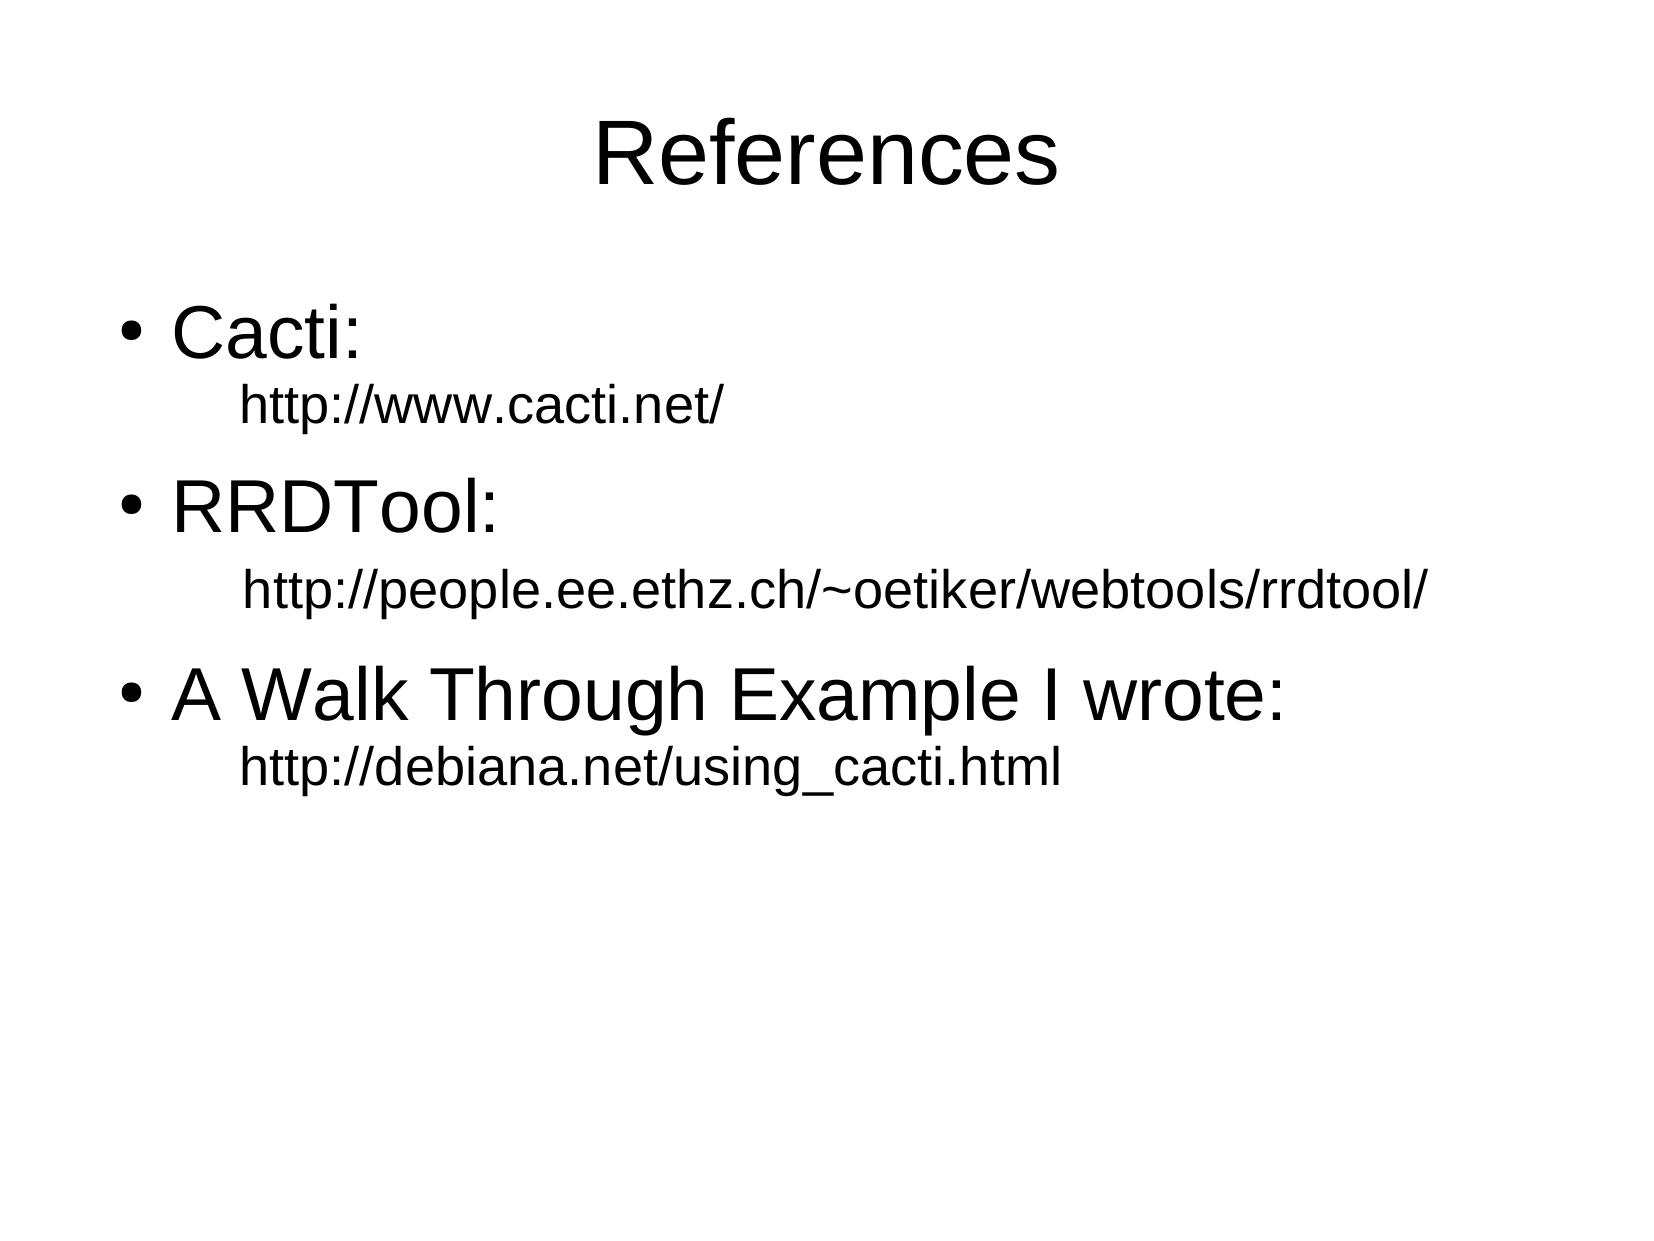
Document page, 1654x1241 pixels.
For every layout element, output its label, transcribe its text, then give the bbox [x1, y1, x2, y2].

list Cacti: http://www.cacti.net/ RRDTool: http://people.ee.ethz.ch/~oetiker/webtools/rrdtool/ A Walk Through Example I wrote: http://debiana.net/using_cacti.html [82, 290, 1571, 1109]
title References [82, 49, 1571, 257]
